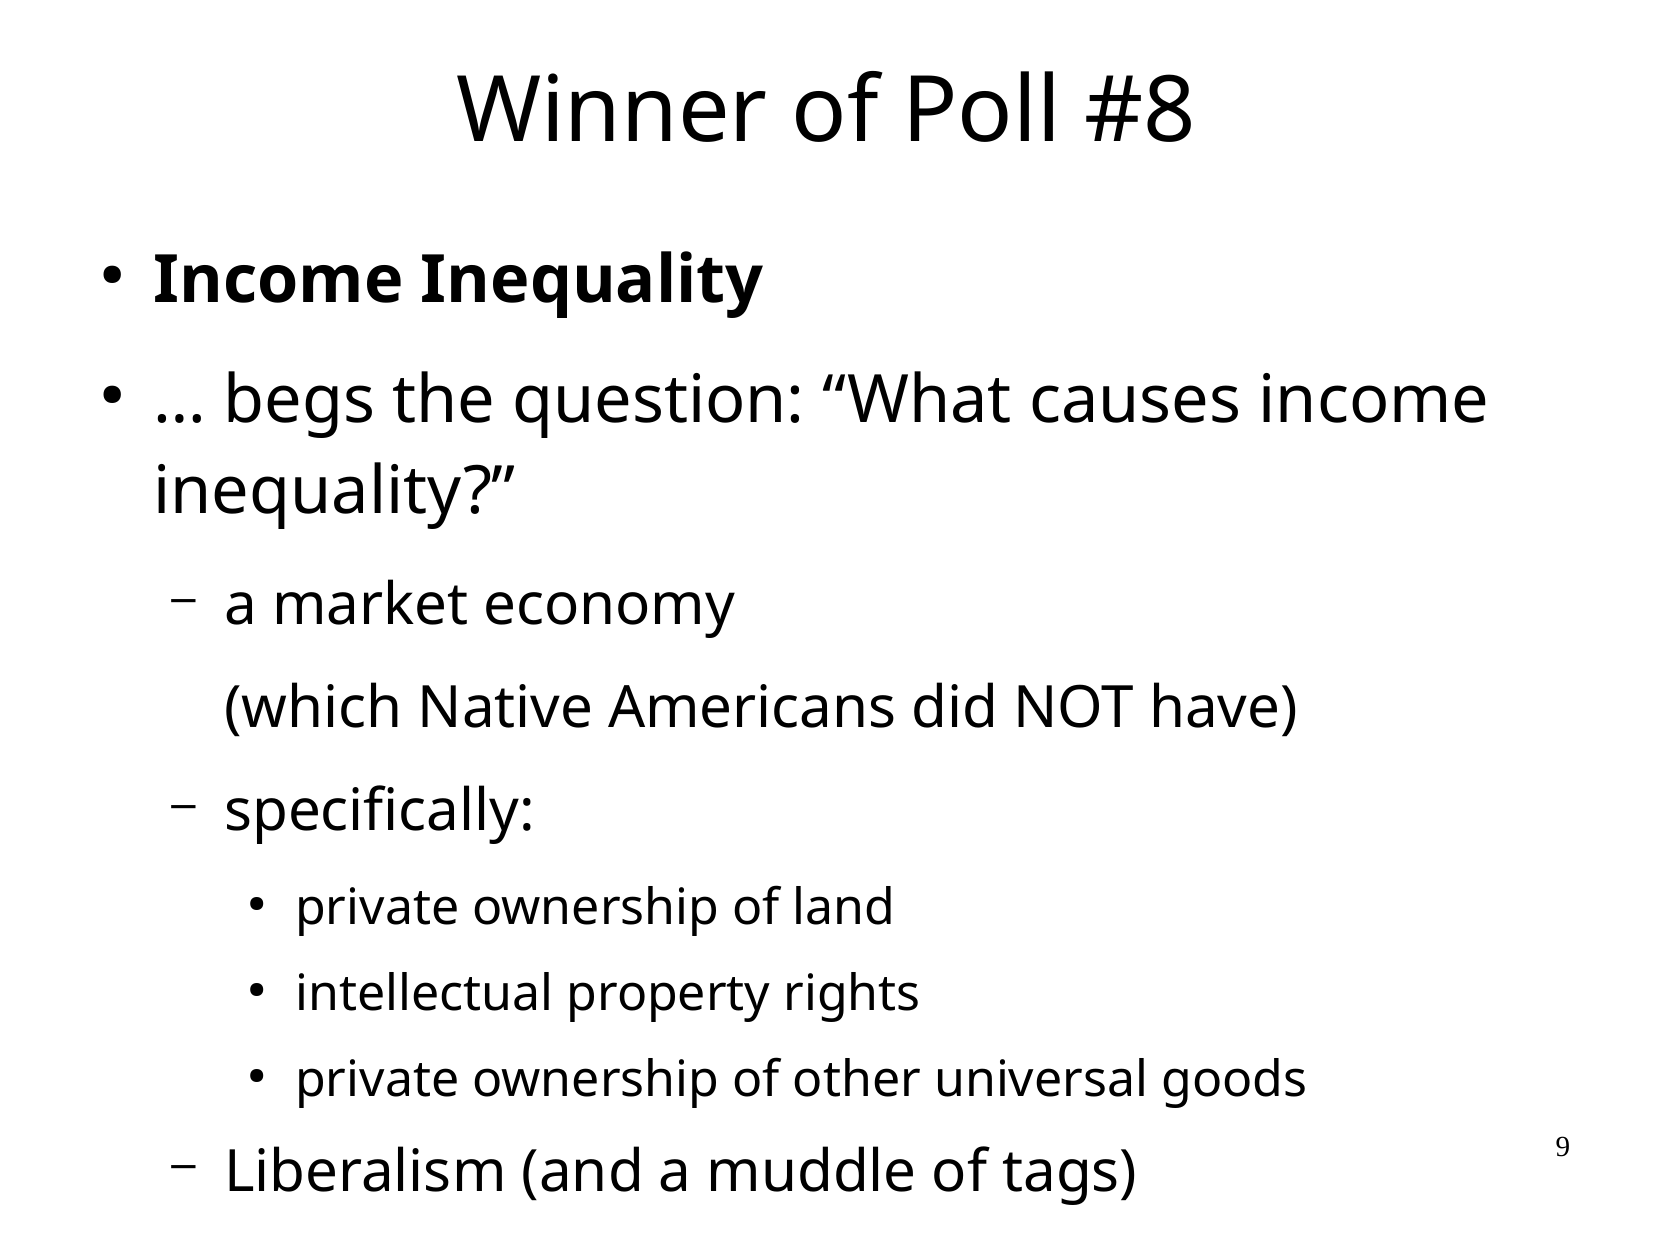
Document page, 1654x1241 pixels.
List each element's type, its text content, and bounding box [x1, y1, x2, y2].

list Income Inequality … begs the question: “What causes income inequality?” a market economy (which Native Americans did NOT have) specifically: private ownership of land intellectual property rights private ownership of other universal goods Liberalism (and a muddle of tags) [82, 231, 1571, 1120]
title Winner of Poll #8 [82, 2, 1571, 210]
